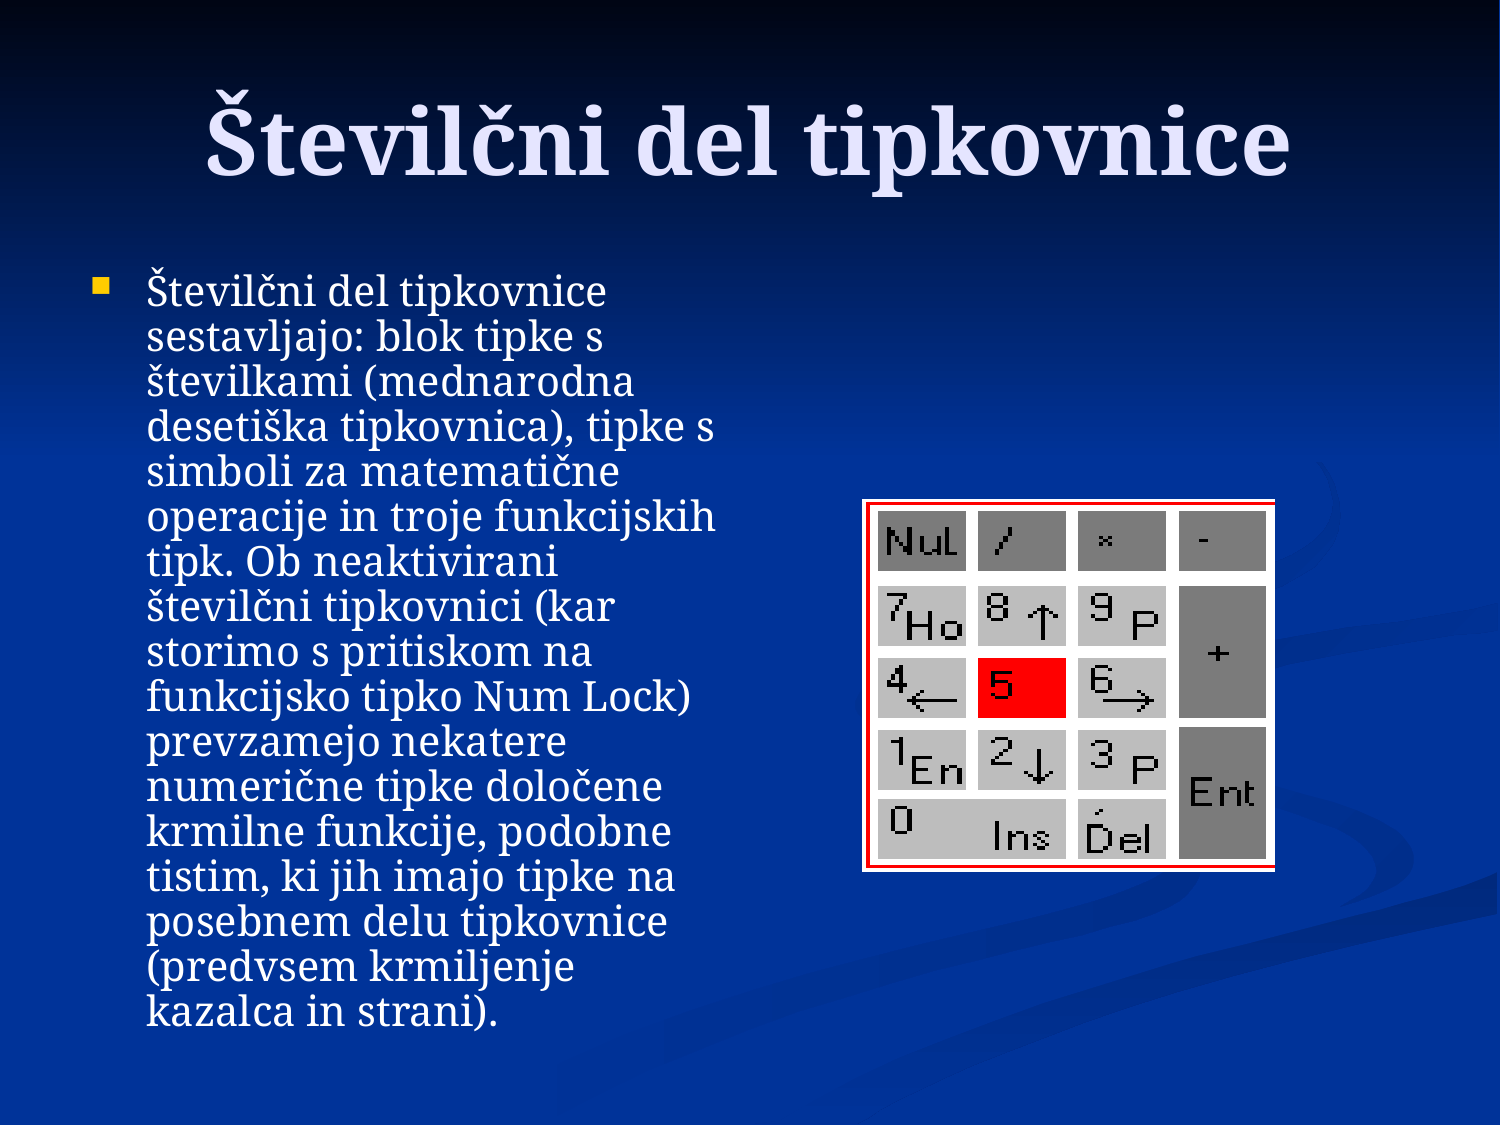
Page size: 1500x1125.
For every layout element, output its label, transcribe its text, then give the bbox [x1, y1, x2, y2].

picture [862, 499, 1275, 872]
list Številčni del tipkovnice sestavljajo: blok tipke s številkami (mednarodna desetiška tipkovnica), tipke s simboli za matematične operacije in troje funkcijskih tipk. Ob neaktivirani številčni tipkovnici (kar storimo s pritiskom na funkcijsko tipko Num Lock) prevzamejo nekatere numerične tipke določene krmilne funkcije, podobne tistim, ki jih imajo tipke na posebnem delu tipkovnice (predvsem krmiljenje kazalca in strani). [75, 262, 738, 1005]
title Številčni del tipkovnice [75, 45, 1425, 233]
